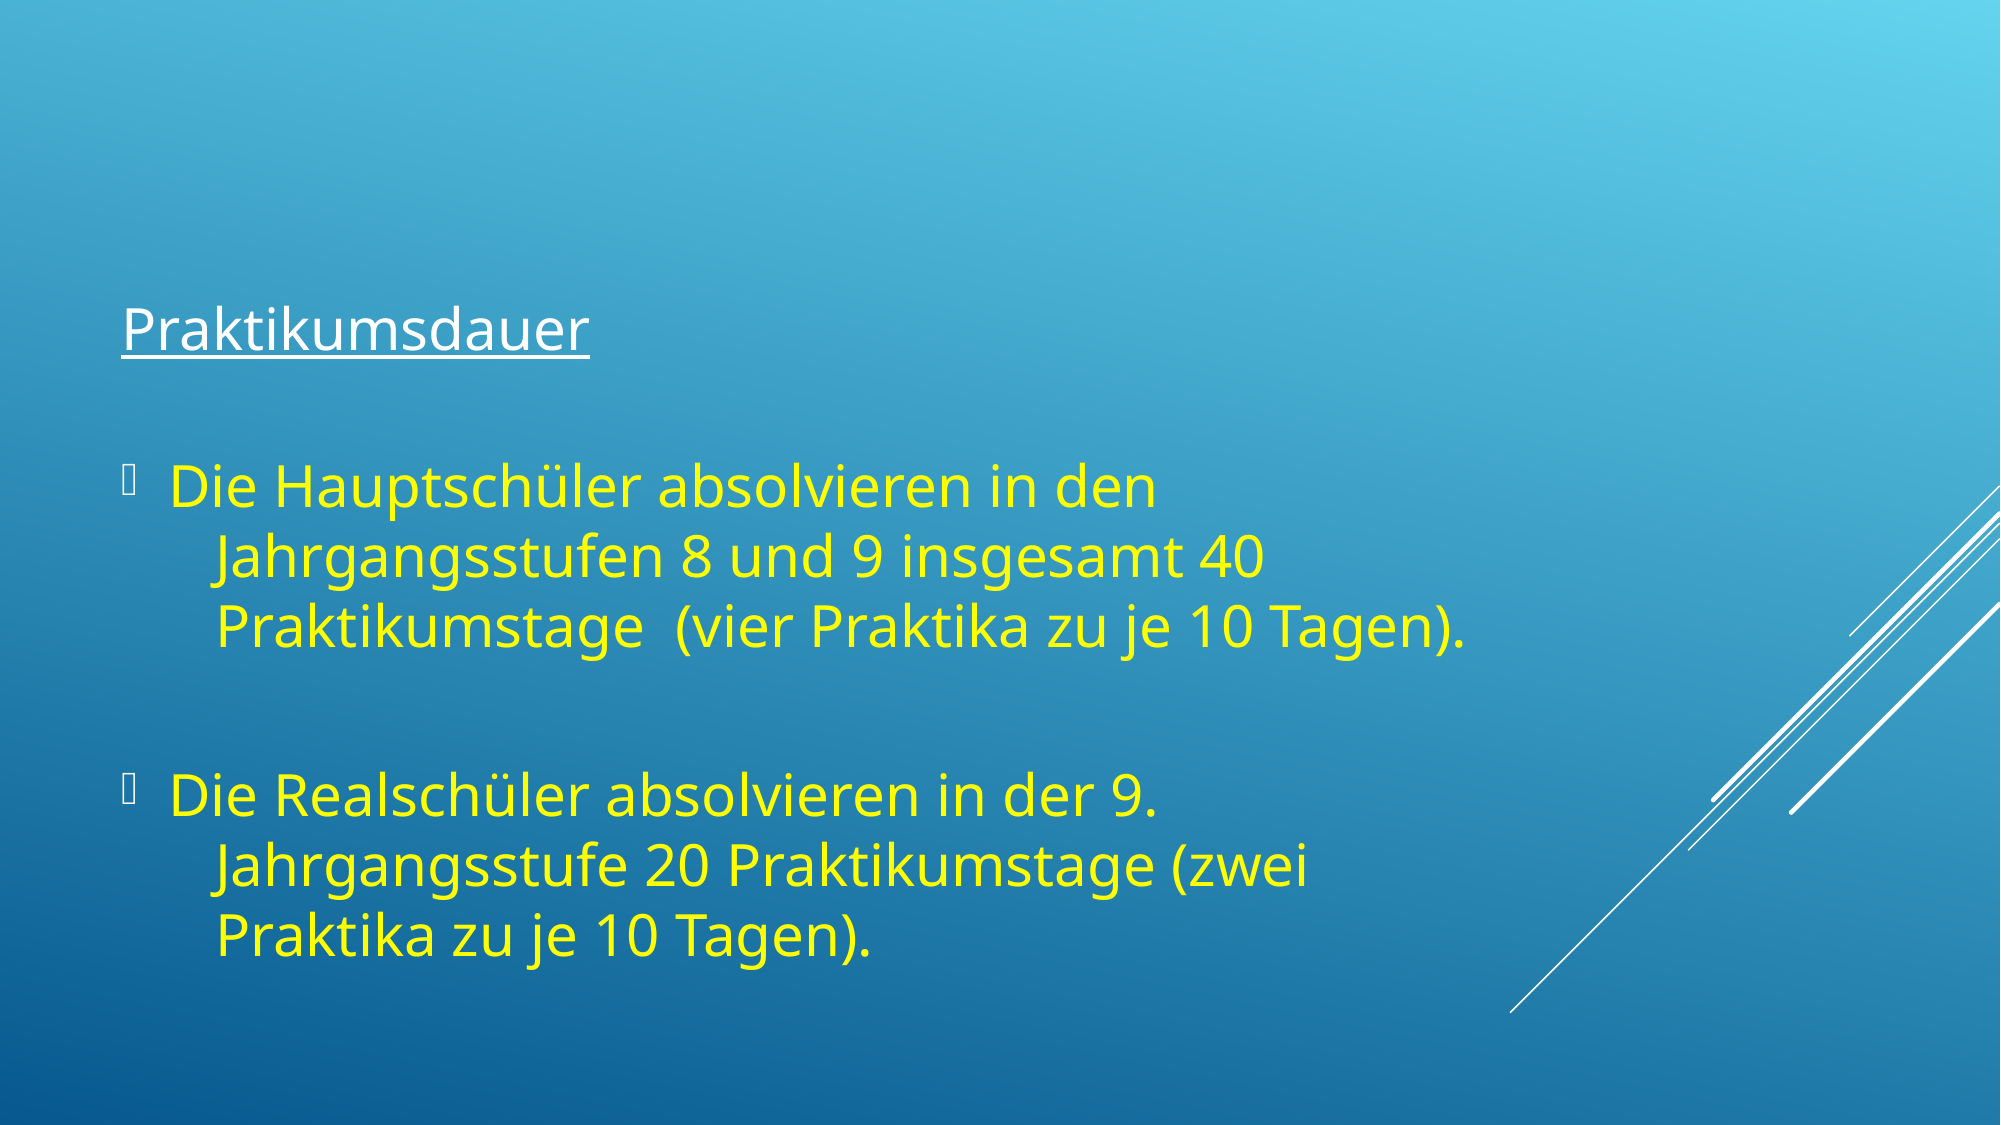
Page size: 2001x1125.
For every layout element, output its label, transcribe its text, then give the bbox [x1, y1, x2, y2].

list Praktikumsdauer Die Hauptschüler absolvieren in den Jahrgangsstufen 8 und 9 insgesamt 40 Praktikumstage (vier Praktika zu je 10 Tagen). Die Realschüler absolvieren in der 9. Jahrgangsstufe 20 Praktikumstage (zwei Praktika zu je 10 Tagen). [106, 94, 1507, 1019]
